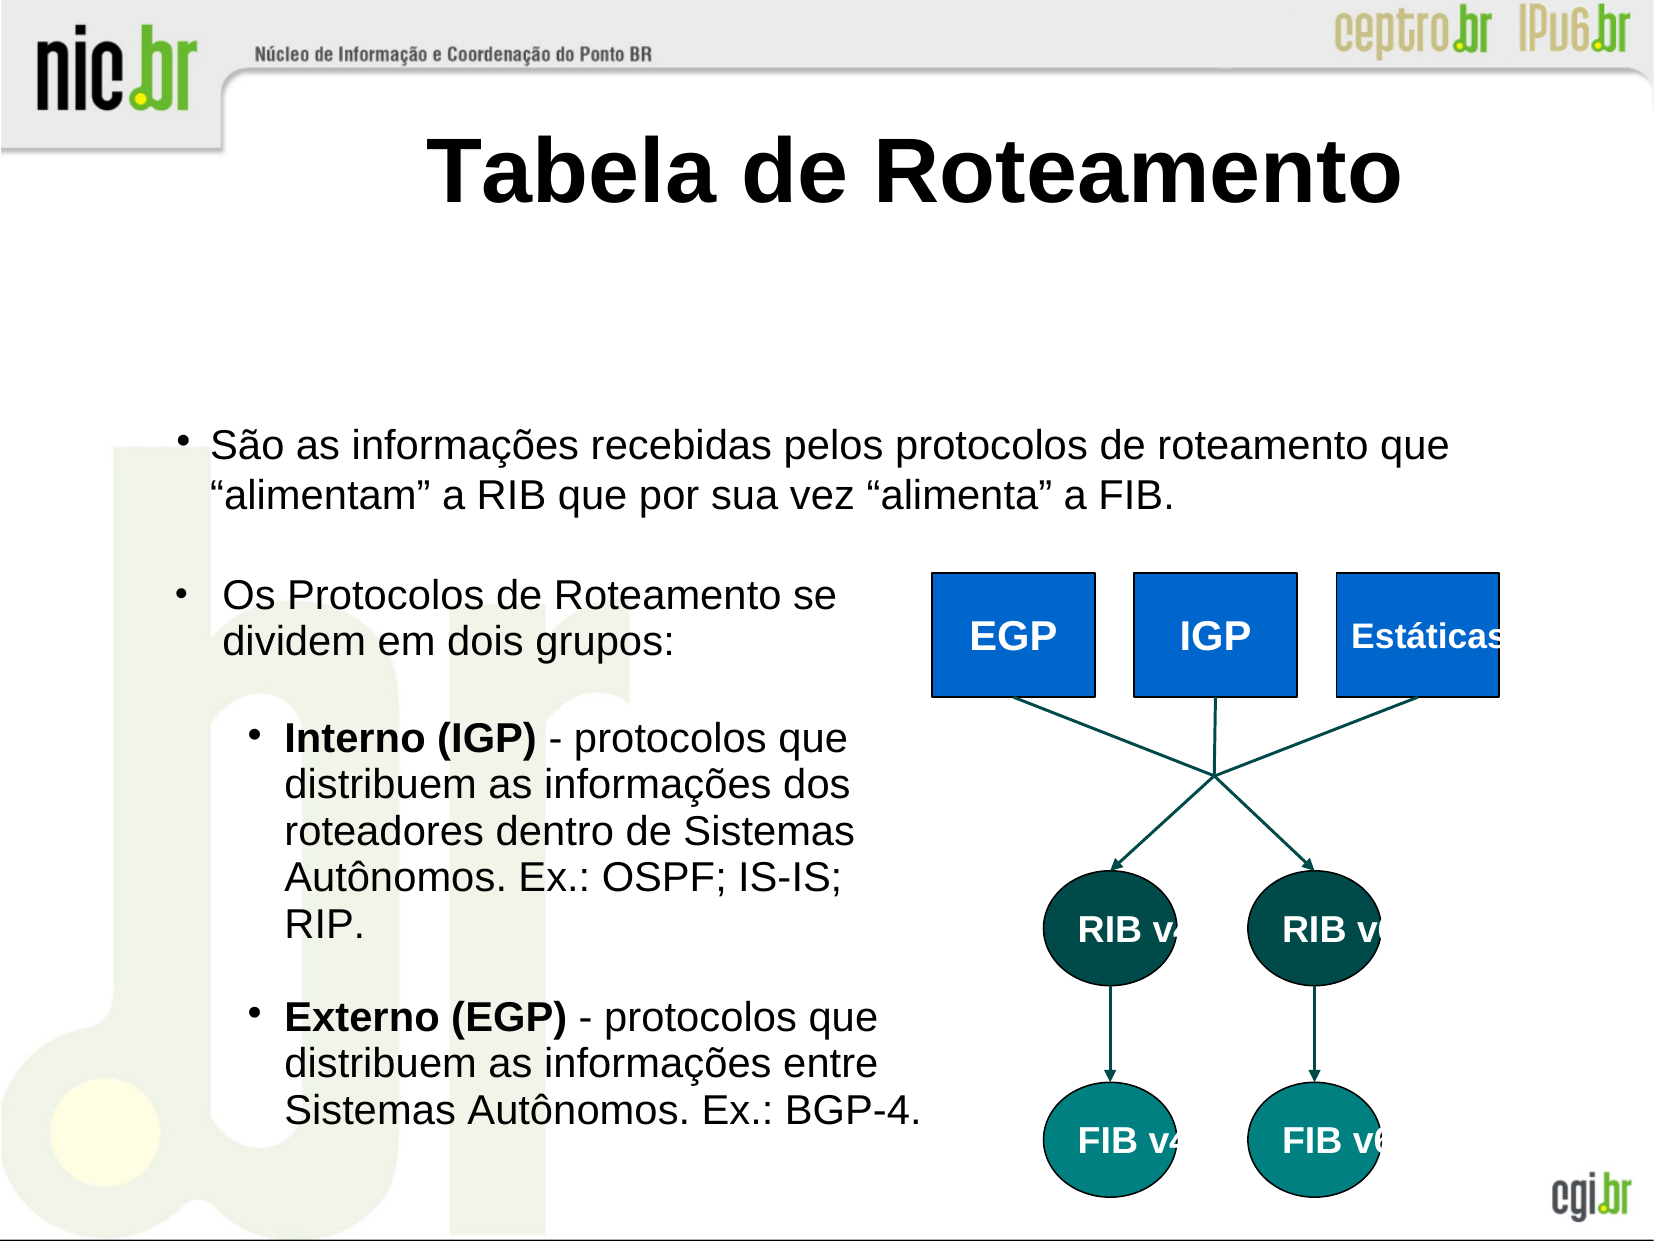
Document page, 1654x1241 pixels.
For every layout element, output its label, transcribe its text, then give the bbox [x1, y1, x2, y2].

text_box São as informações recebidas pelos protocolos de roteamento que “alimentam” a RIB que por sua vez “alimenta” a FIB. [127, 407, 1527, 549]
text_box IGP [1134, 572, 1297, 698]
text_box FIB v4 [1043, 1082, 1177, 1198]
text_box FIB v6 [1247, 1082, 1380, 1198]
text_box EGP [950, 572, 1095, 698]
text_box RIB v4 [1043, 870, 1177, 986]
text_box RIB v6 [1247, 870, 1381, 986]
text_box Tabela de Roteamento [177, 97, 1654, 215]
picture [0, 0, 1654, 1241]
text_box Os Protocolos de Roteamento se dividem em dois grupos: Interno (IGP) - protocolos que distribuem as informações dos roteadores dentro de Sistemas Autônomos. Ex.: OSPF; IS-IS; RIP. Externo (EGP) - protocolos que distribuem as informações entre Sistemas Autônomos. Ex.: BGP-4. [159, 564, 950, 1138]
text_box Estáticas [1336, 572, 1500, 698]
